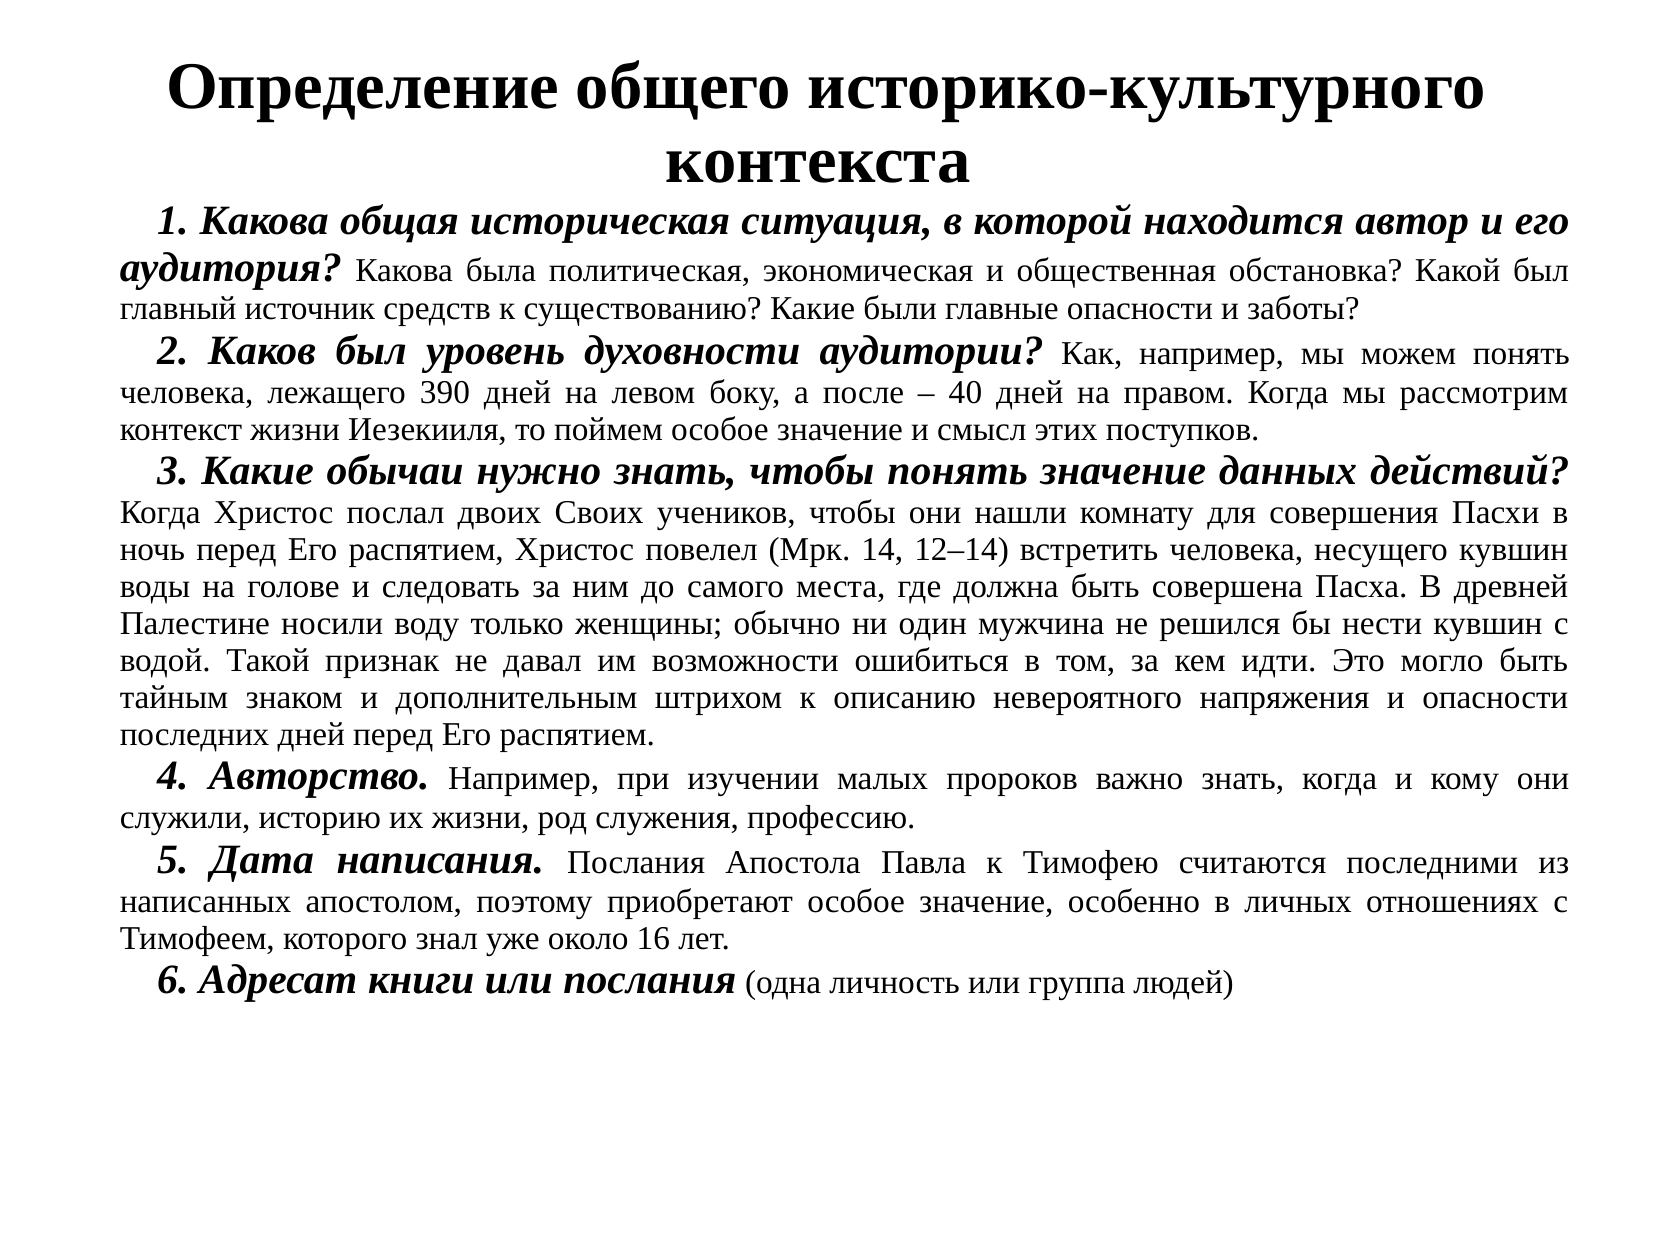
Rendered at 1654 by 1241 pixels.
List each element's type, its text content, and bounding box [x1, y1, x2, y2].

subtitle Определение общего историко-культурного контекста 1. Какова общая историческая ситуация, в которой находится автор и его аудитория? Какова была политическая, экономическая и общественная обстановка? Какой был главный источник средств к существованию? Какие были главные опасности и заботы? 2. Каков был уровень духовности аудитории? Как, например, мы можем понять человека, лежащего 390 дней на левом боку, а после – 40 дней на правом. Когда мы рассмотрим контекст жизни Иезекииля, то поймем особое значение и смысл этих поступков. 3. Какие обычаи нужно знать, чтобы понять значение данных действий? Когда Христос послал двоих Своих учеников, чтобы они нашли комнату для совершения Пасхи в ночь перед Его распятием, Христос повелел (Мрк. 14, 12–14) встретить человека, несущего кувшин воды на голове и следовать за ним до самого места, где должна быть совершена Пасха. В древней Палестине носили воду только женщины; обычно ни один мужчина не решился бы нести кувшин с водой. Такой признак не давал им возможности ошибиться в том, за кем идти. Это могло быть тайным знаком и дополнительным штрихом к описанию невероятного напряжения и опасности последних дней перед Его распятием. 4. Авторство. Например, при изучении малых пророков важно знать, когда и кому они служили, историю их жизни, род служения, профессию. 5. Дата написания. Послания Апостола Павла к Тимофею считаются последними из написанных апостолом, поэтому приобретают особое значение, особенно в личных отношениях с Тимофеем, которого знал уже около 16 лет. 6. Адресат книги или послания (одна личность или группа людей) [82, 49, 1571, 1109]
